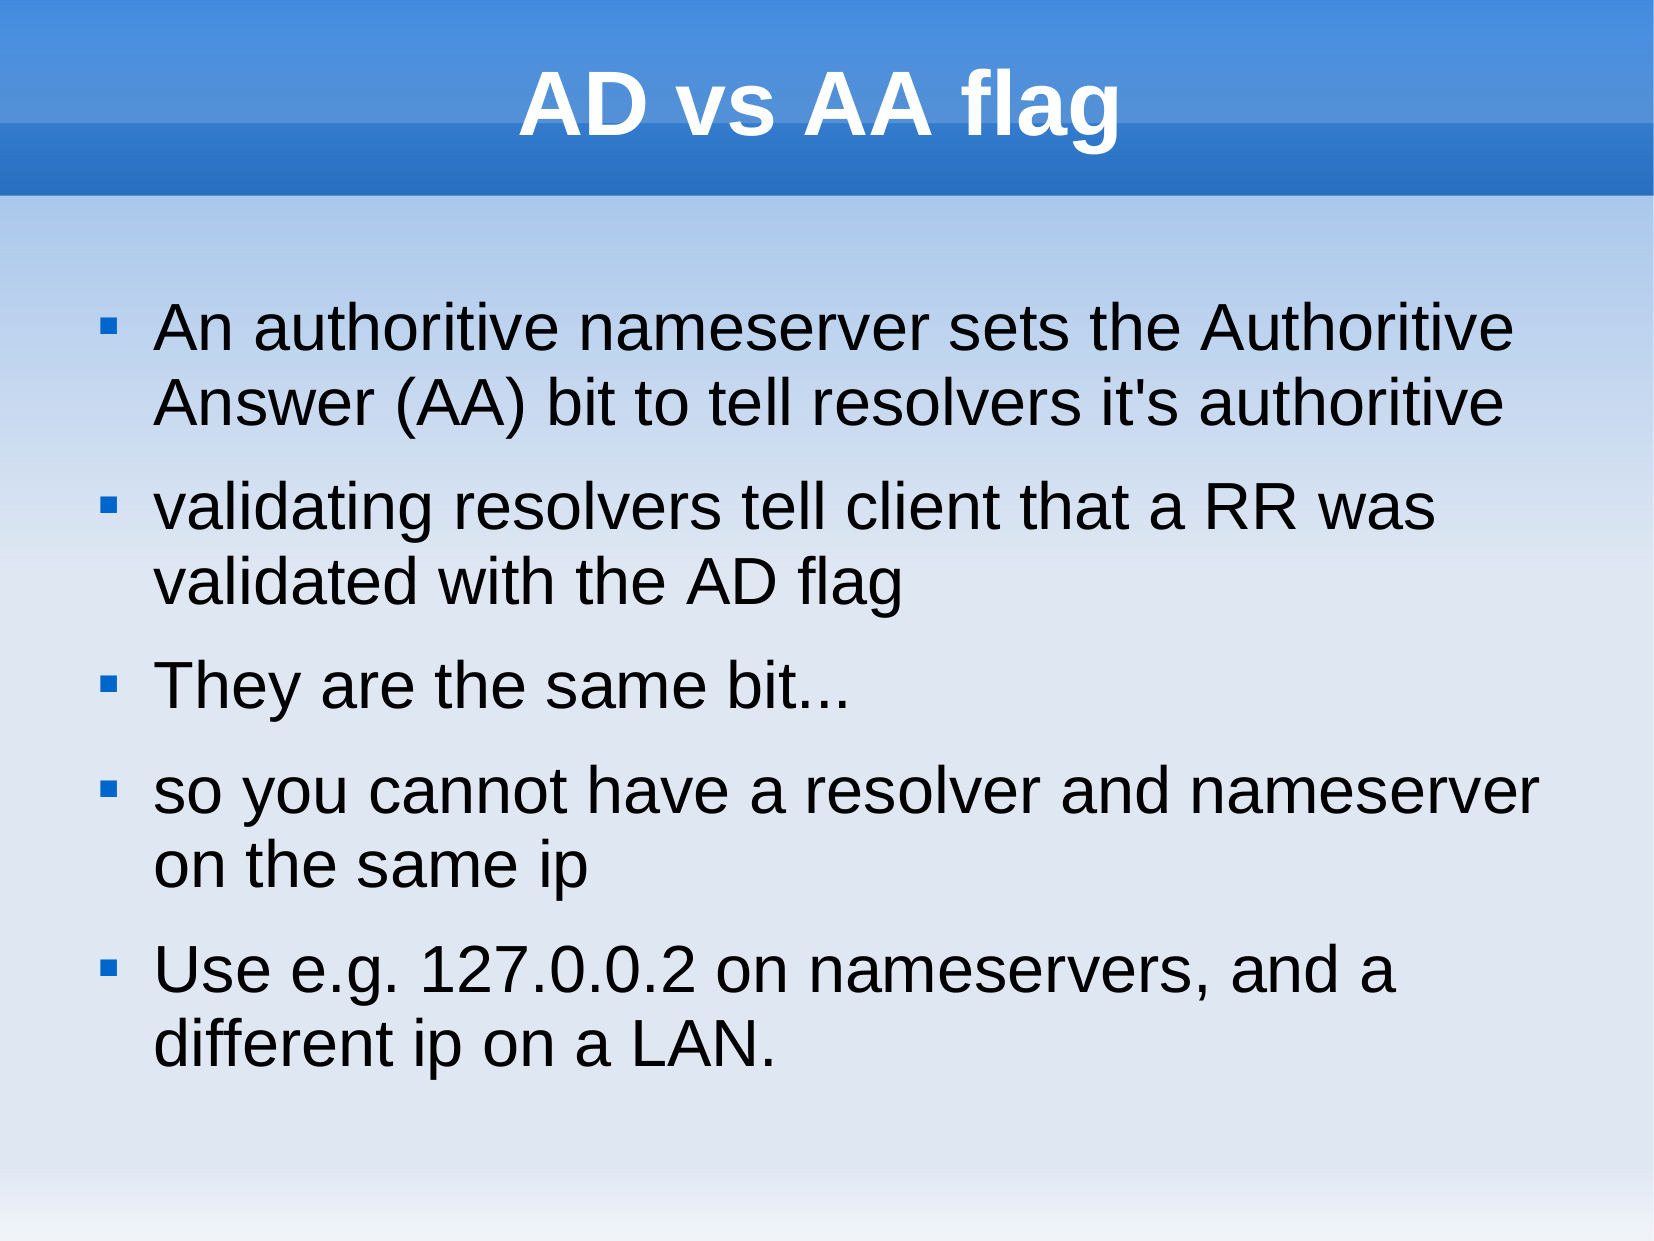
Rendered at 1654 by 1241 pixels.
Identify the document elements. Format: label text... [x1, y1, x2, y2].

list An authoritive nameserver sets the Authoritive Answer (AA) bit to tell resolvers it's authoritive validating resolvers tell client that a RR was validated with the AD flag They are the same bit... so you cannot have a resolver and nameserver on the same ip Use e.g. 127.0.0.2 on nameservers, and a different ip on a LAN. [82, 290, 1571, 1109]
title AD vs AA flag [76, 0, 1565, 208]
picture [0, 0, 1654, 1241]
